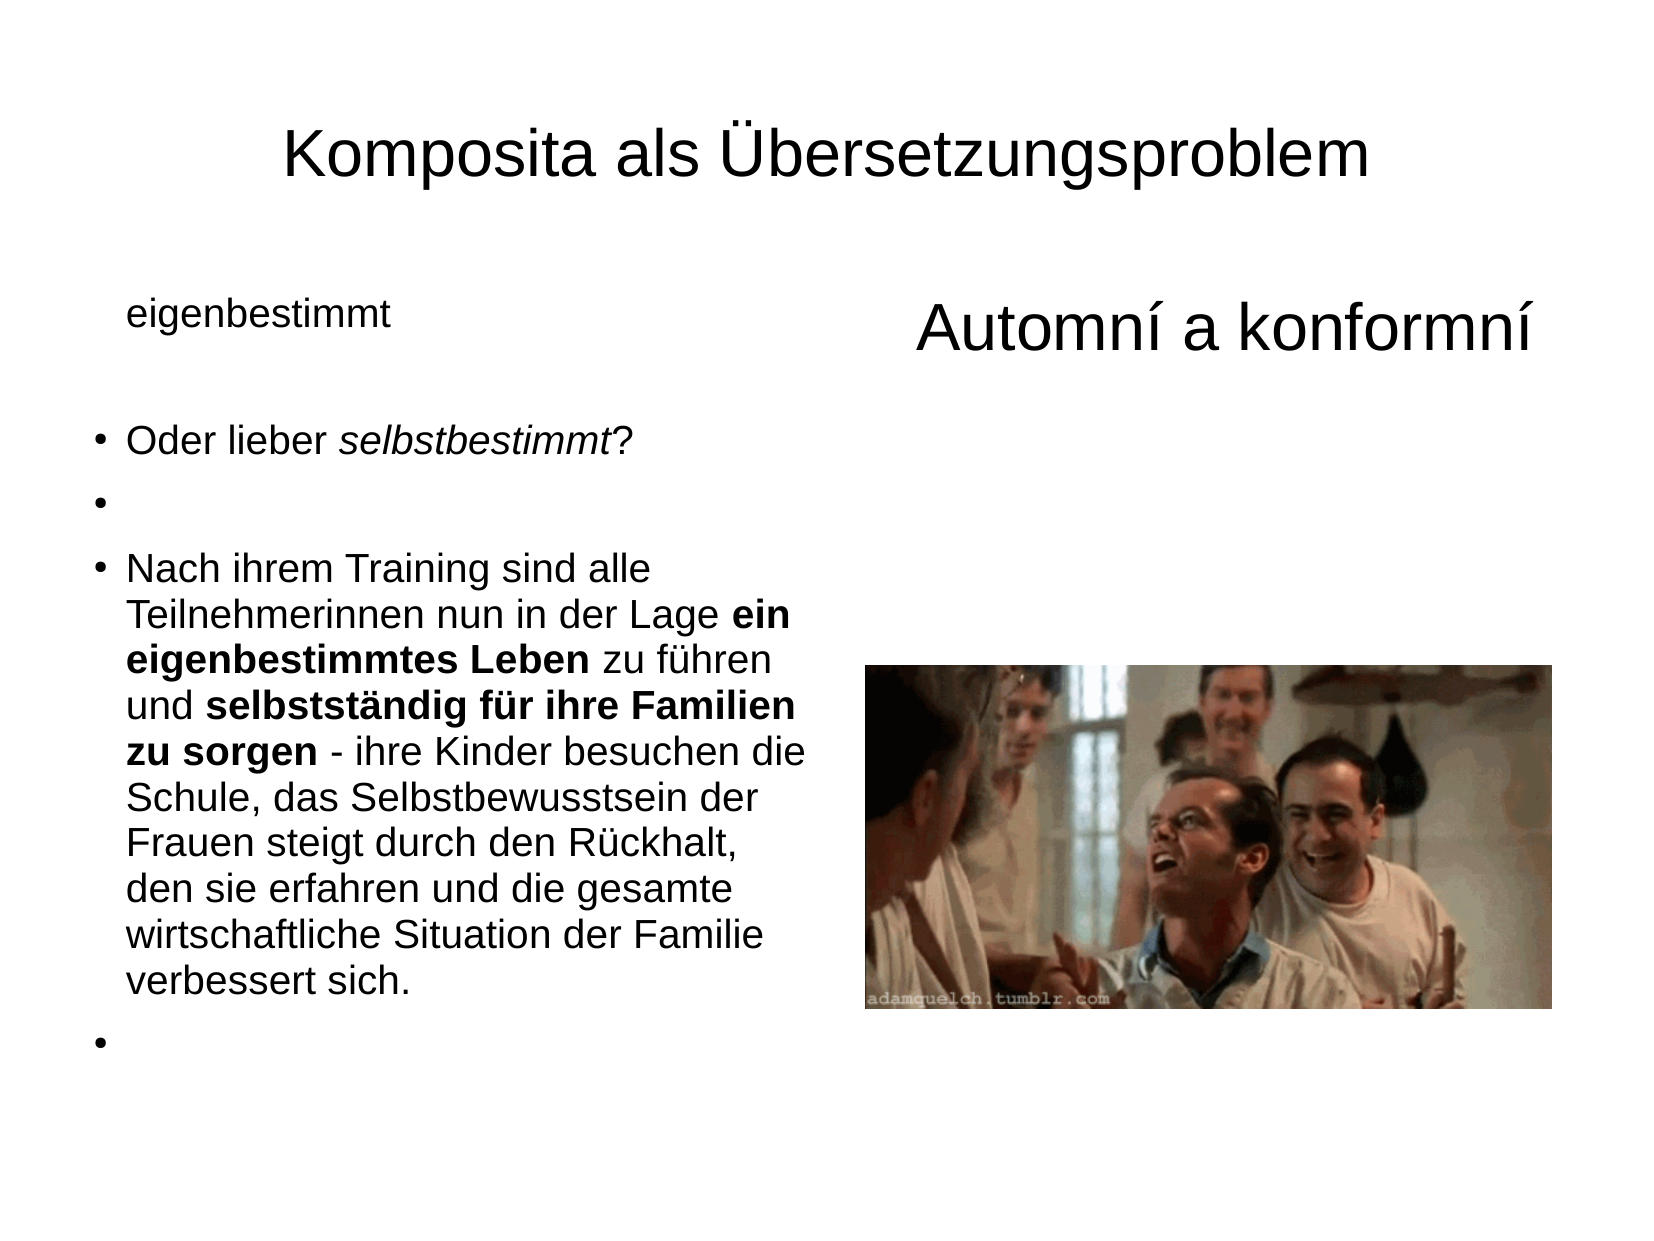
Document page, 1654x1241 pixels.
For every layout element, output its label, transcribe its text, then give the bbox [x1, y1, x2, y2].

list eigenbestimmt Oder lieber selbstbestimmt? Nach ihrem Training sind alle Teilnehmerinnen nun in der Lage ein eigenbestimmtes Leben zu führen und selbstständig für ihre Familien zu sorgen - ihre Kinder besuchen die Schule, das Selbstbewusstsein der Frauen steigt durch den Rückhalt, den sie erfahren und die gesamte wirtschaftliche Situation der Familie verbessert sich. [82, 290, 809, 1010]
picture [865, 665, 1552, 1009]
list Automní a konformní [845, 290, 1572, 634]
title Komposita als Übersetzungsproblem [82, 49, 1571, 257]
